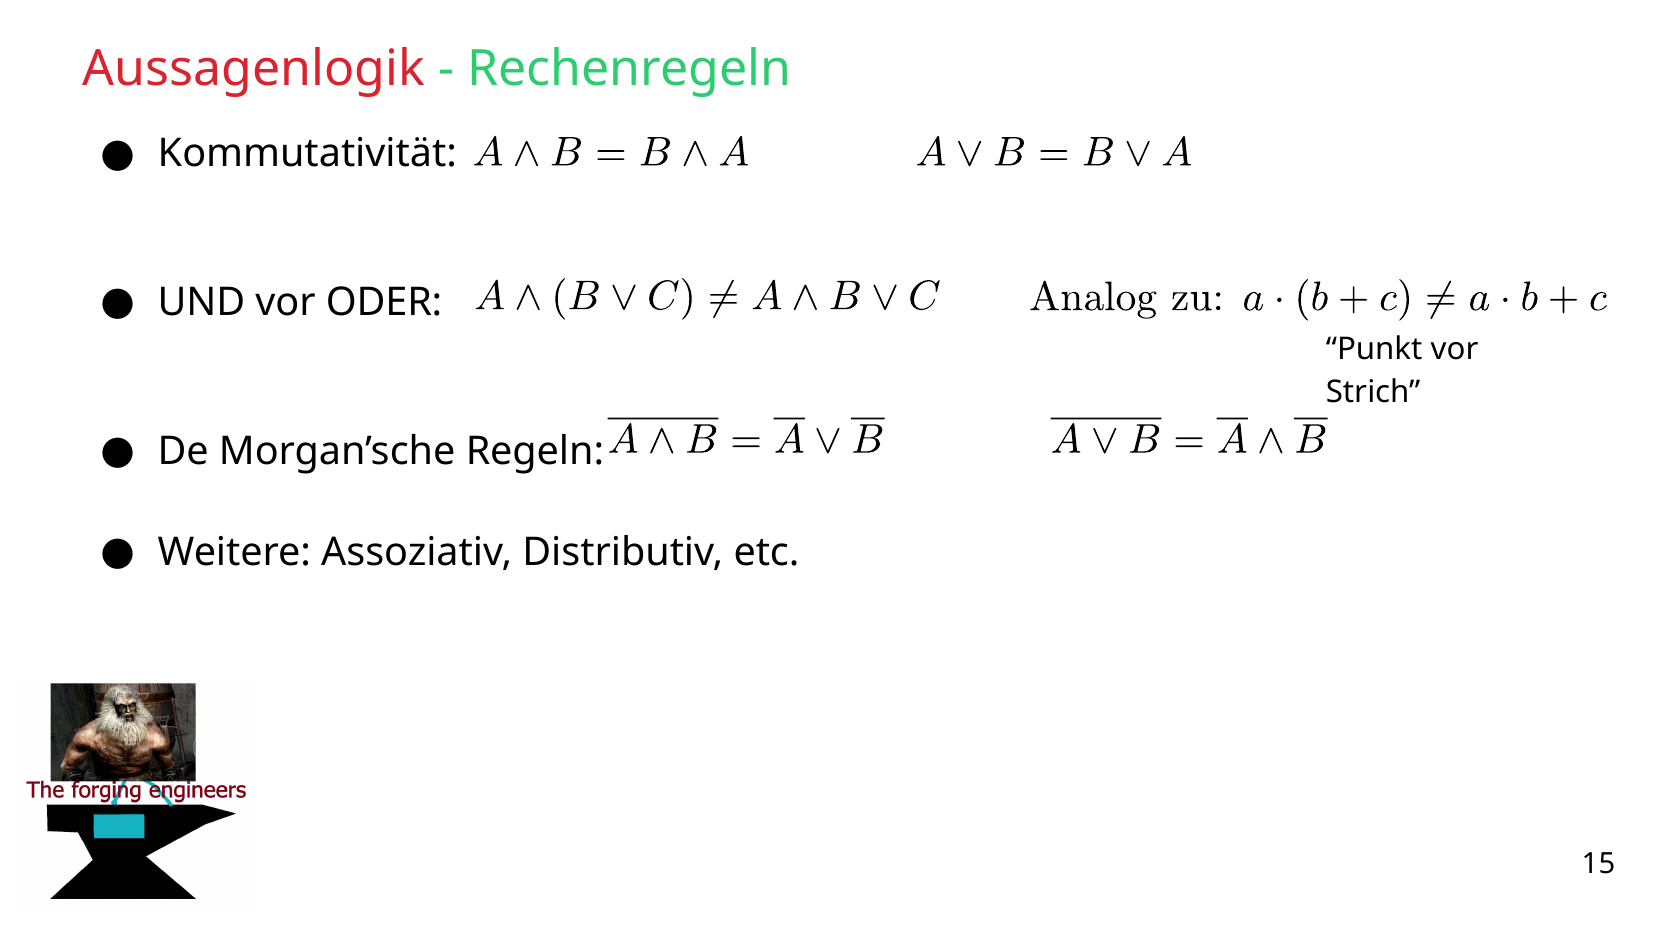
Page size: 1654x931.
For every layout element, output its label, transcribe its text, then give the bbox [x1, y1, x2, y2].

picture [17, 679, 254, 916]
text_box “Punkt vor Strich” [1311, 318, 1583, 371]
title Aussagenlogik - Rechenregeln [82, 37, 1571, 95]
picture [472, 135, 1192, 167]
picture [472, 276, 942, 322]
subtitle Kommutativität: UND vor ODER: De Morgan’sche Regeln: Weitere: Assoziativ, Distributiv, etc. [82, 127, 1619, 650]
picture [606, 416, 1330, 456]
picture [1027, 277, 1609, 323]
